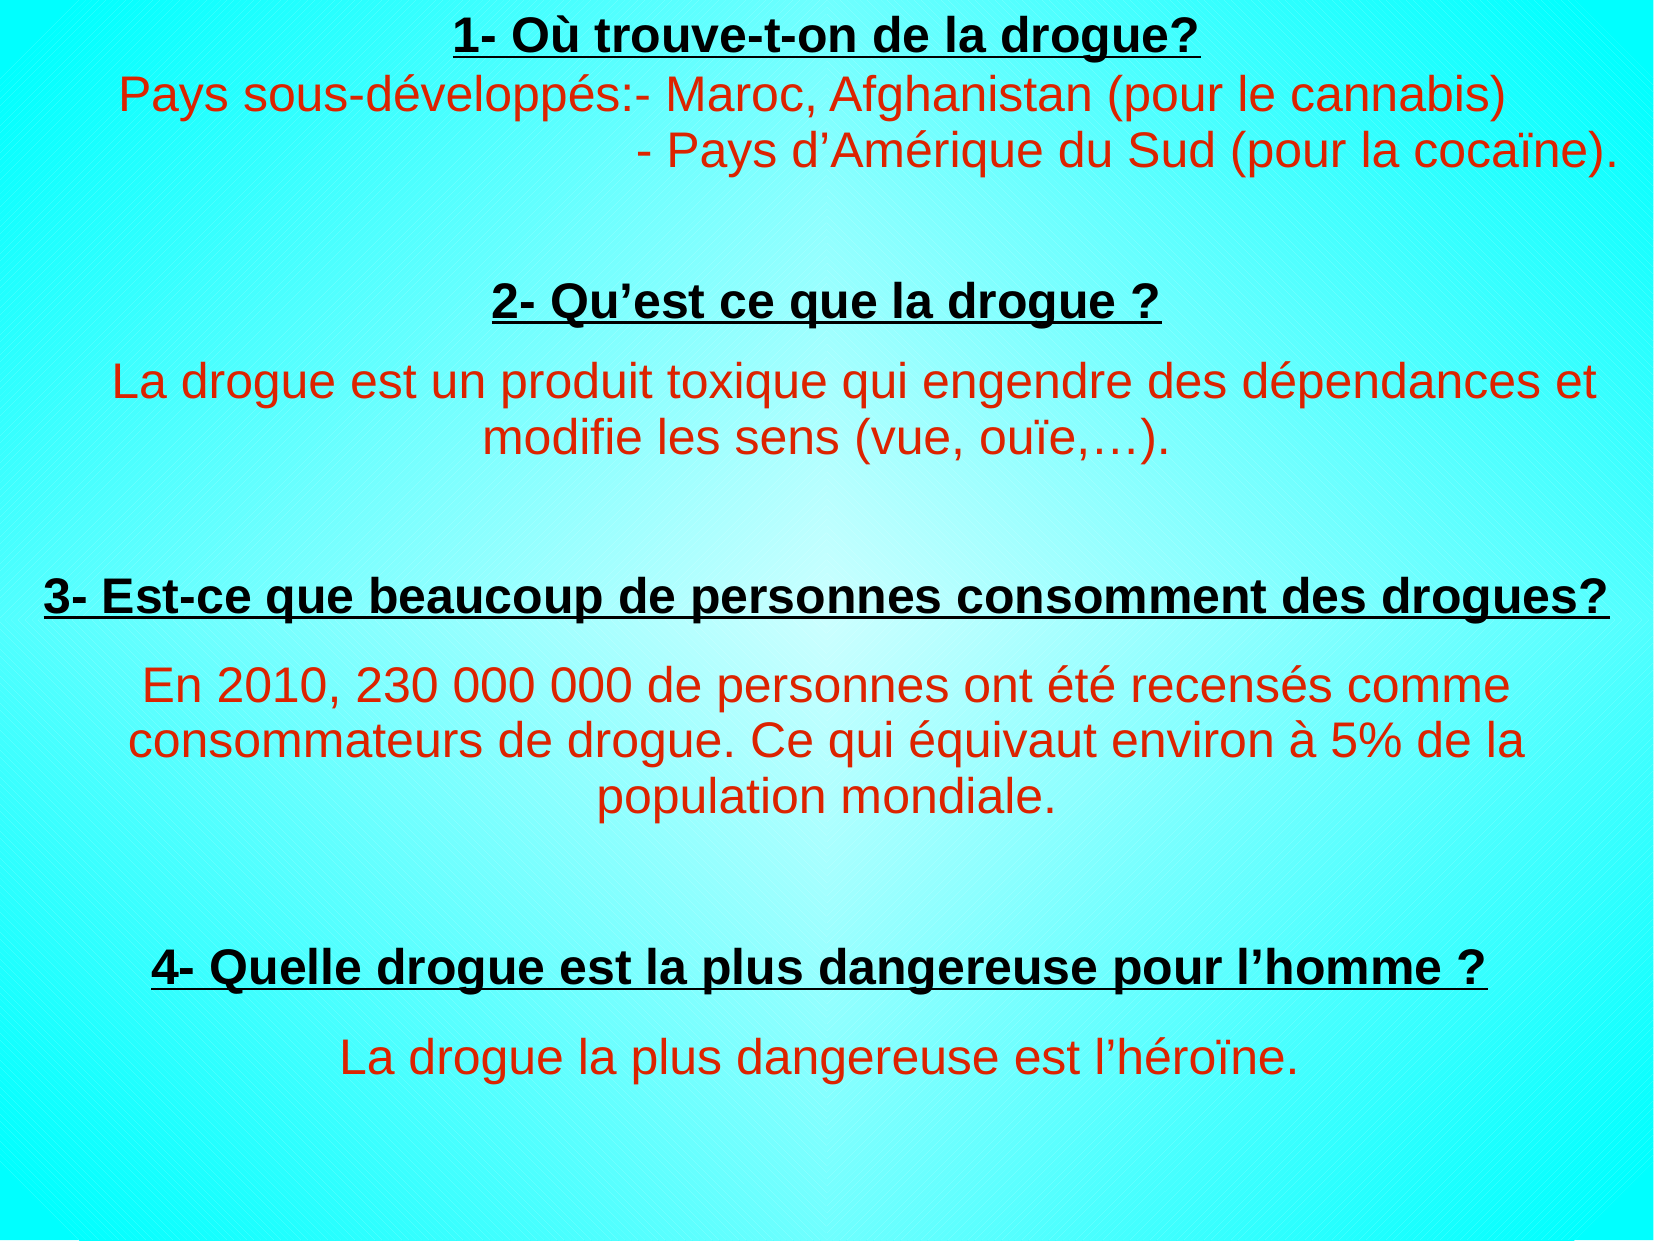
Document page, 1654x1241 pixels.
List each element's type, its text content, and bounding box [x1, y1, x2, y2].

text_box En 2010, 230 000 000 de personnes ont été recensés comme consommateurs de drogue. Ce qui équivaut environ à 5% de la population mondiale. [0, 649, 1654, 832]
text_box 4- Quelle drogue est la plus dangereuse pour l’homme ? [0, 932, 1654, 1004]
text_box 1- Où trouve-t-on de la drogue? [0, 0, 1654, 59]
text_box 3- Est-ce que beaucoup de personnes consomment des drogues? [0, 561, 1654, 633]
text_box La drogue est un produit toxique qui engendre des dépendances et modifie les sens (vue, ouïe,…). [0, 346, 1654, 473]
text_box La drogue la plus dangereuse est l’héroïne. [0, 1021, 1654, 1093]
text_box Pays sous-développés:- Maroc, Afghanistan (pour le cannabis) - Pays d’Amérique du Sud (pour la cocaïne). [0, 59, 1654, 186]
text_box 2- Qu’est ce que la drogue ? [0, 265, 1654, 338]
